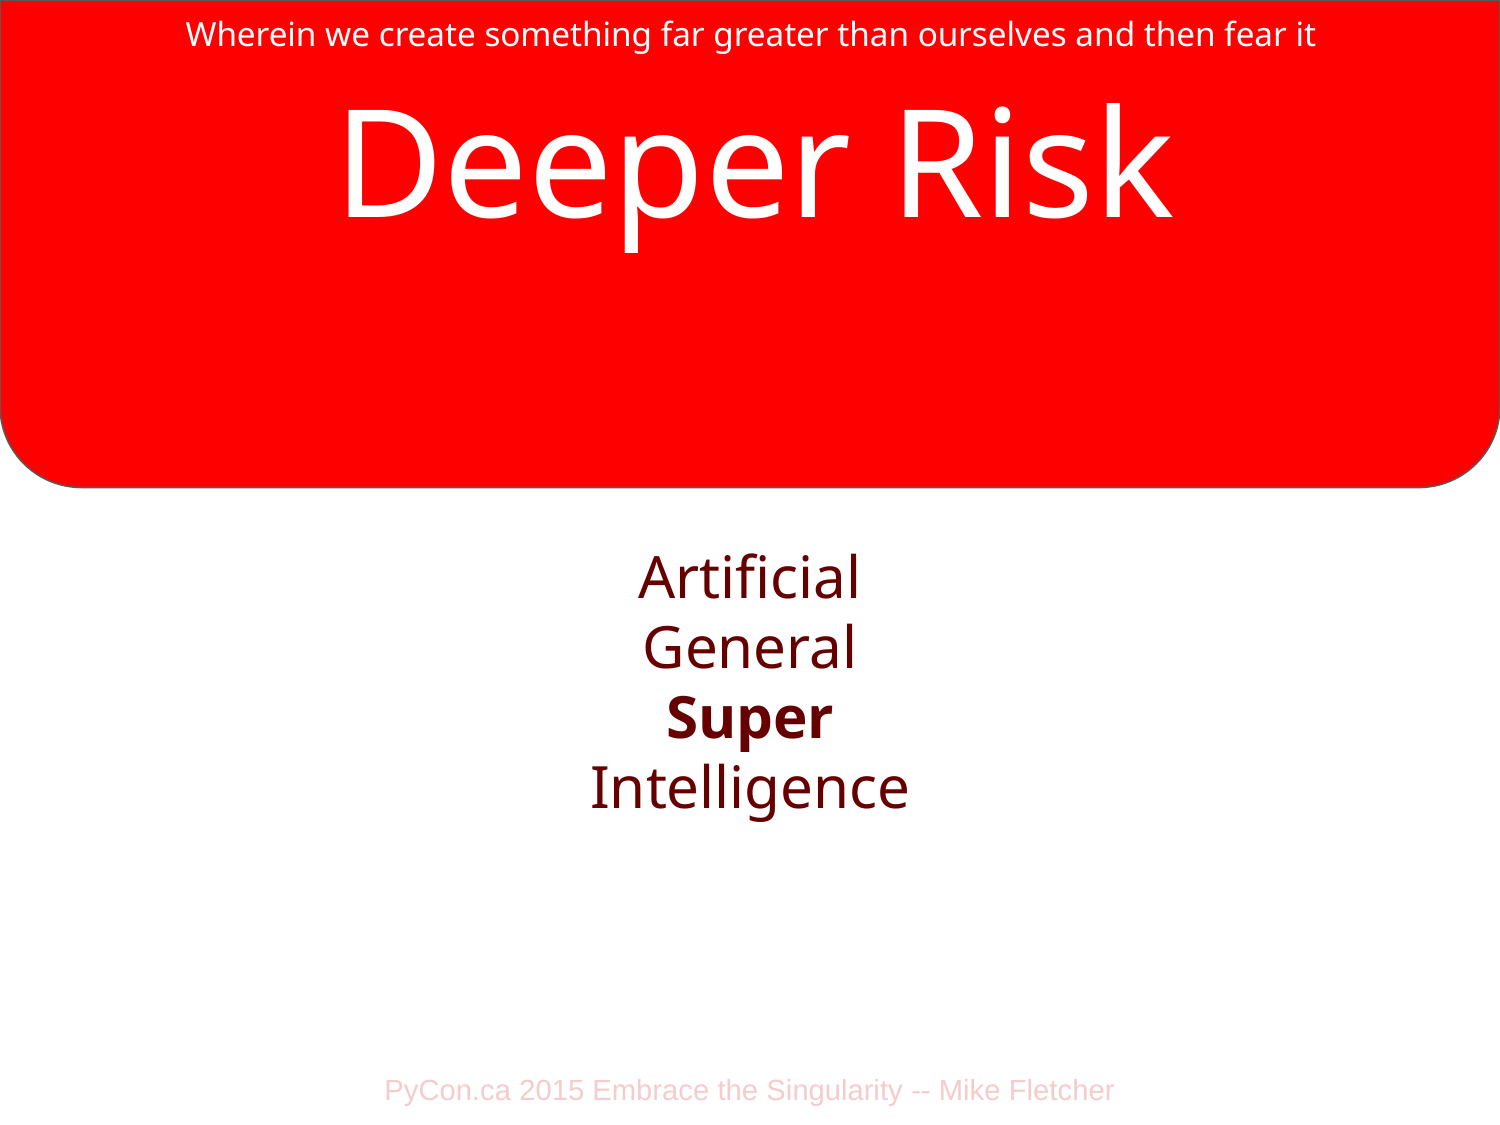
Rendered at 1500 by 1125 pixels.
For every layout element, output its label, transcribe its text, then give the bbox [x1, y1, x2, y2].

subtitle Artificial General Super Intelligence [0, 525, 1500, 1107]
title Deeper Risk [28, 65, 1480, 488]
subtitle Wherein we create something far greater than ourselves and then fear it [1, 0, 1500, 65]
